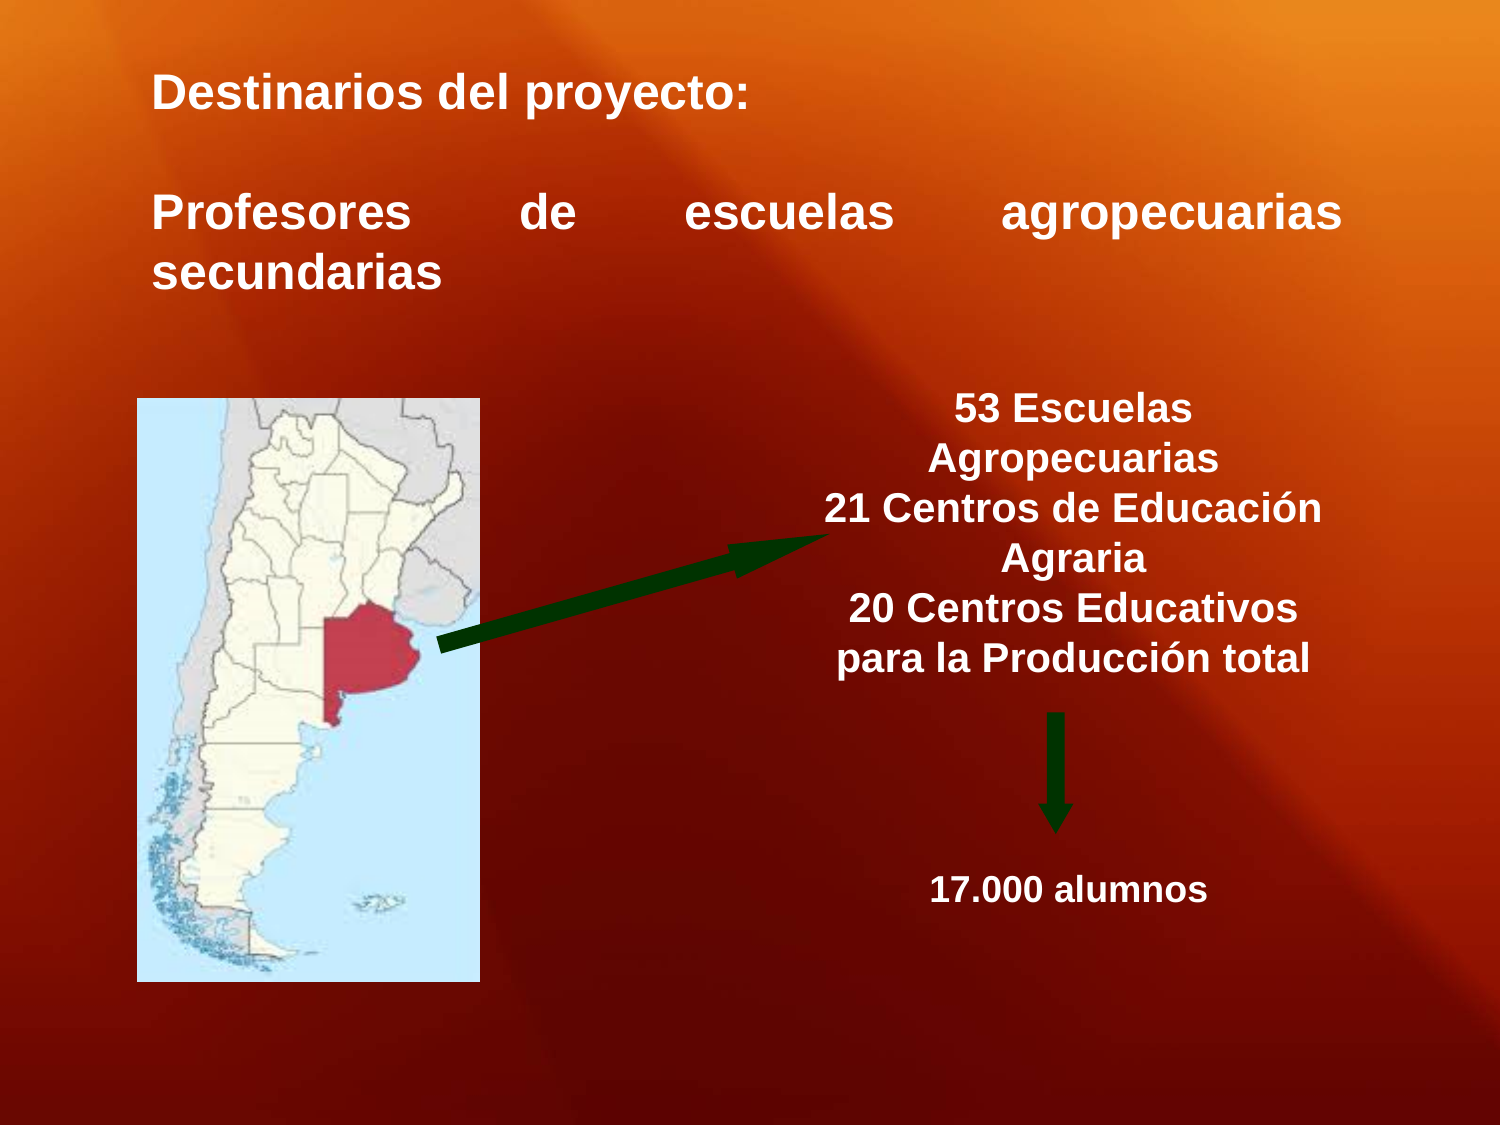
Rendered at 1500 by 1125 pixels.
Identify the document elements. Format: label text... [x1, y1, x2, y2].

text_box 53 Escuelas Agropecuarias 21 Centros de Educación Agraria 20 Centros Educativos para la Producción total [807, 373, 1340, 689]
picture [0, 0, 1500, 1125]
text_box Destinarios del proyecto: Profesores de escuelas agropecuarias secundarias [137, 52, 1359, 357]
text_box 17.000 alumnos [879, 857, 1258, 918]
text_box [1038, 712, 1074, 835]
text_box [436, 533, 830, 654]
